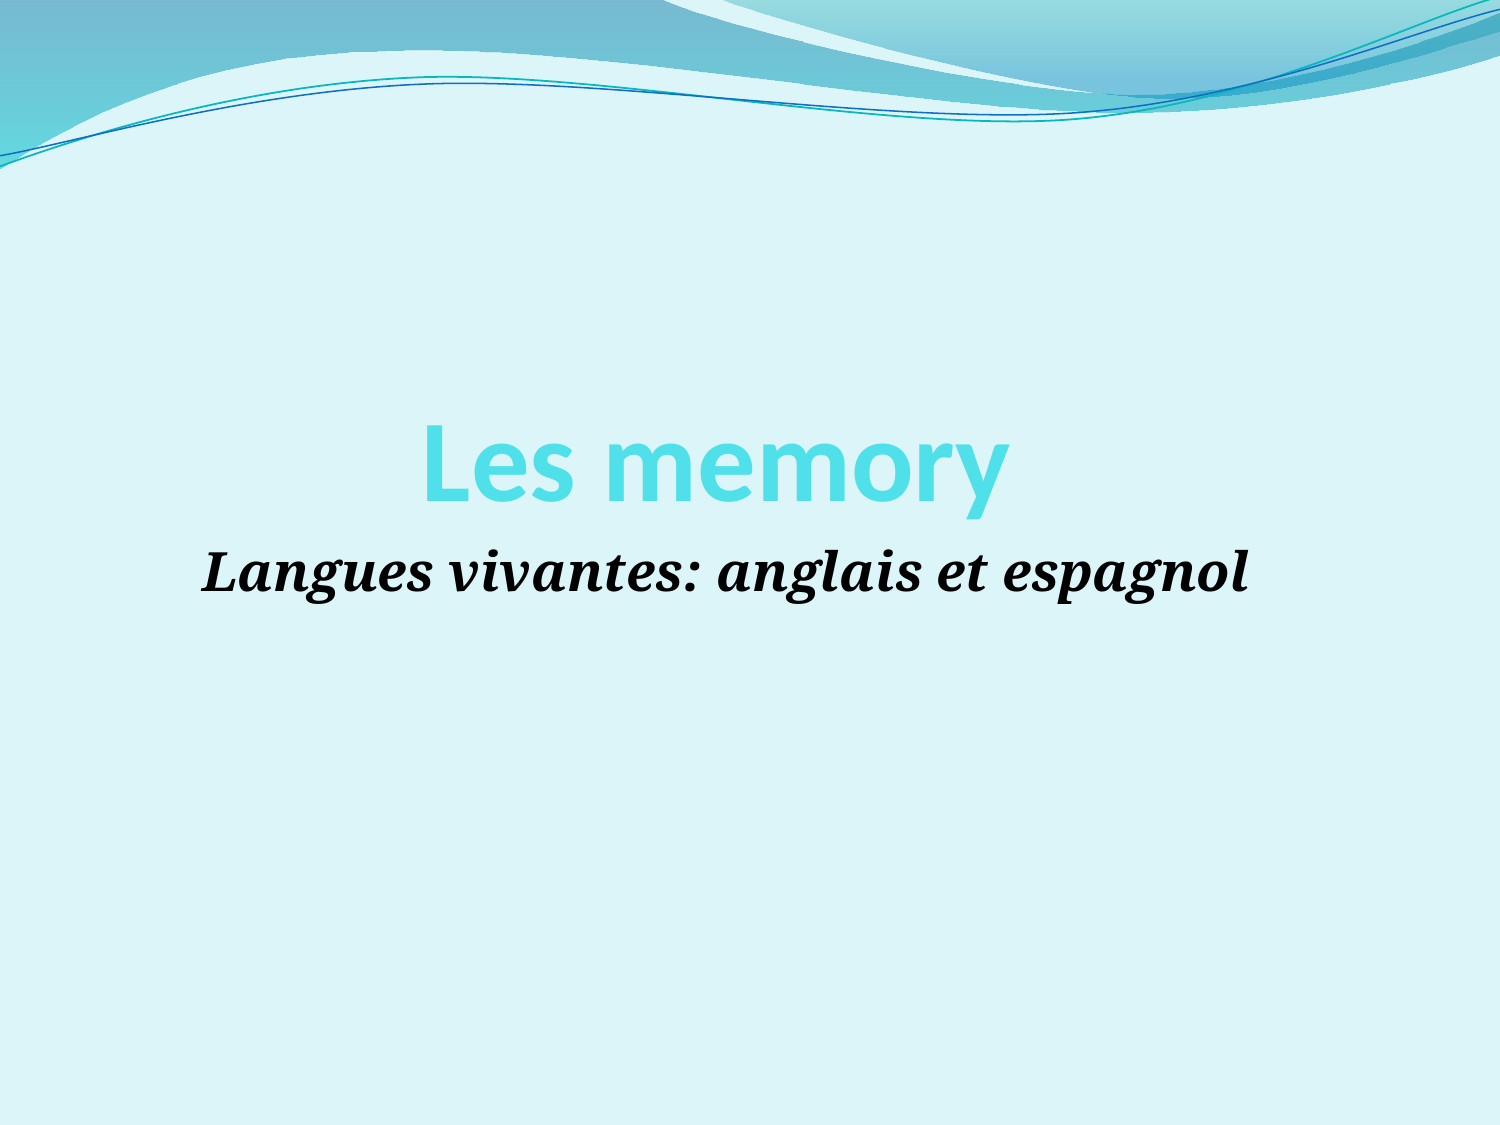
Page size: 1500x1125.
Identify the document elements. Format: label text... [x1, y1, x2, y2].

title Les memory [87, 224, 1376, 525]
subtitle Langues vivantes: anglais et espagnol [87, 529, 1376, 818]
